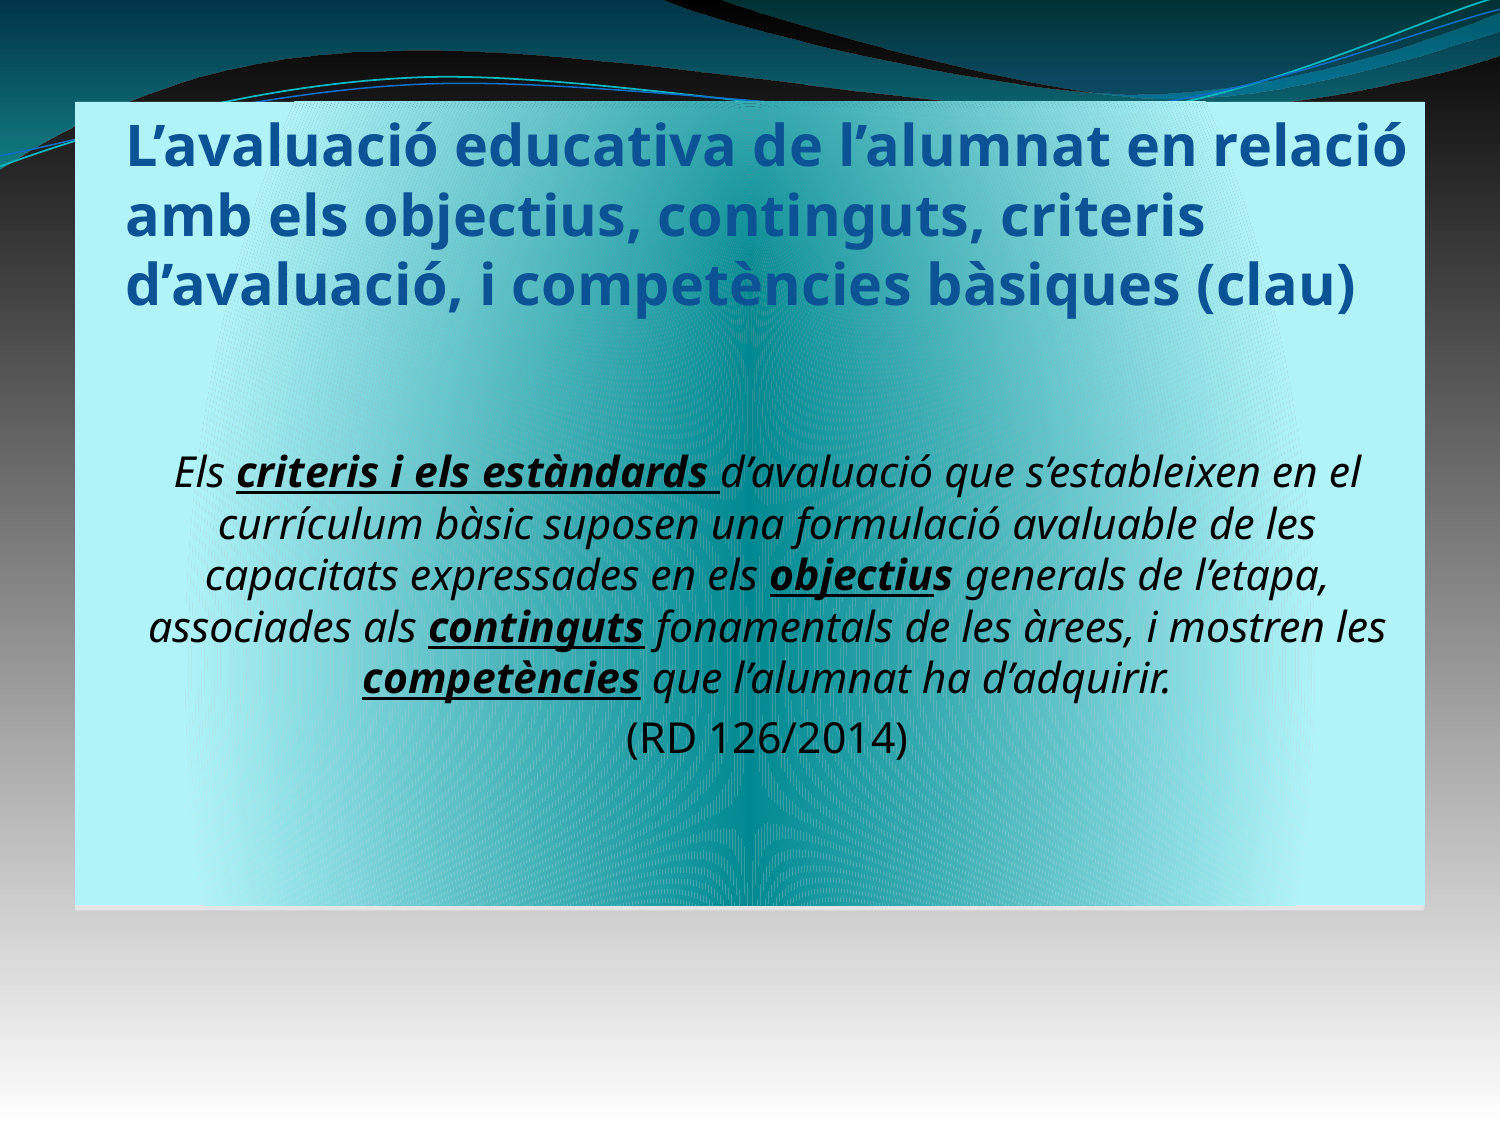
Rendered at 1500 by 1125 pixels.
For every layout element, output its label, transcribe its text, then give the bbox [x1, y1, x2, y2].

list L’avaluació educativa de l’alumnat en relació amb els objectius, continguts, criteris d’avaluació, i competències bàsiques (clau) Els criteris i els estàndards d’avaluació que s’estableixen en el currículum bàsic suposen una formulació avaluable de les capacitats expressades en els objectius generals de l’etapa, associades als continguts fonamentals de les àrees, i mostren les competències que l’alumnat ha d’adquirir. (RD 126/2014) [75, 101, 1425, 906]
